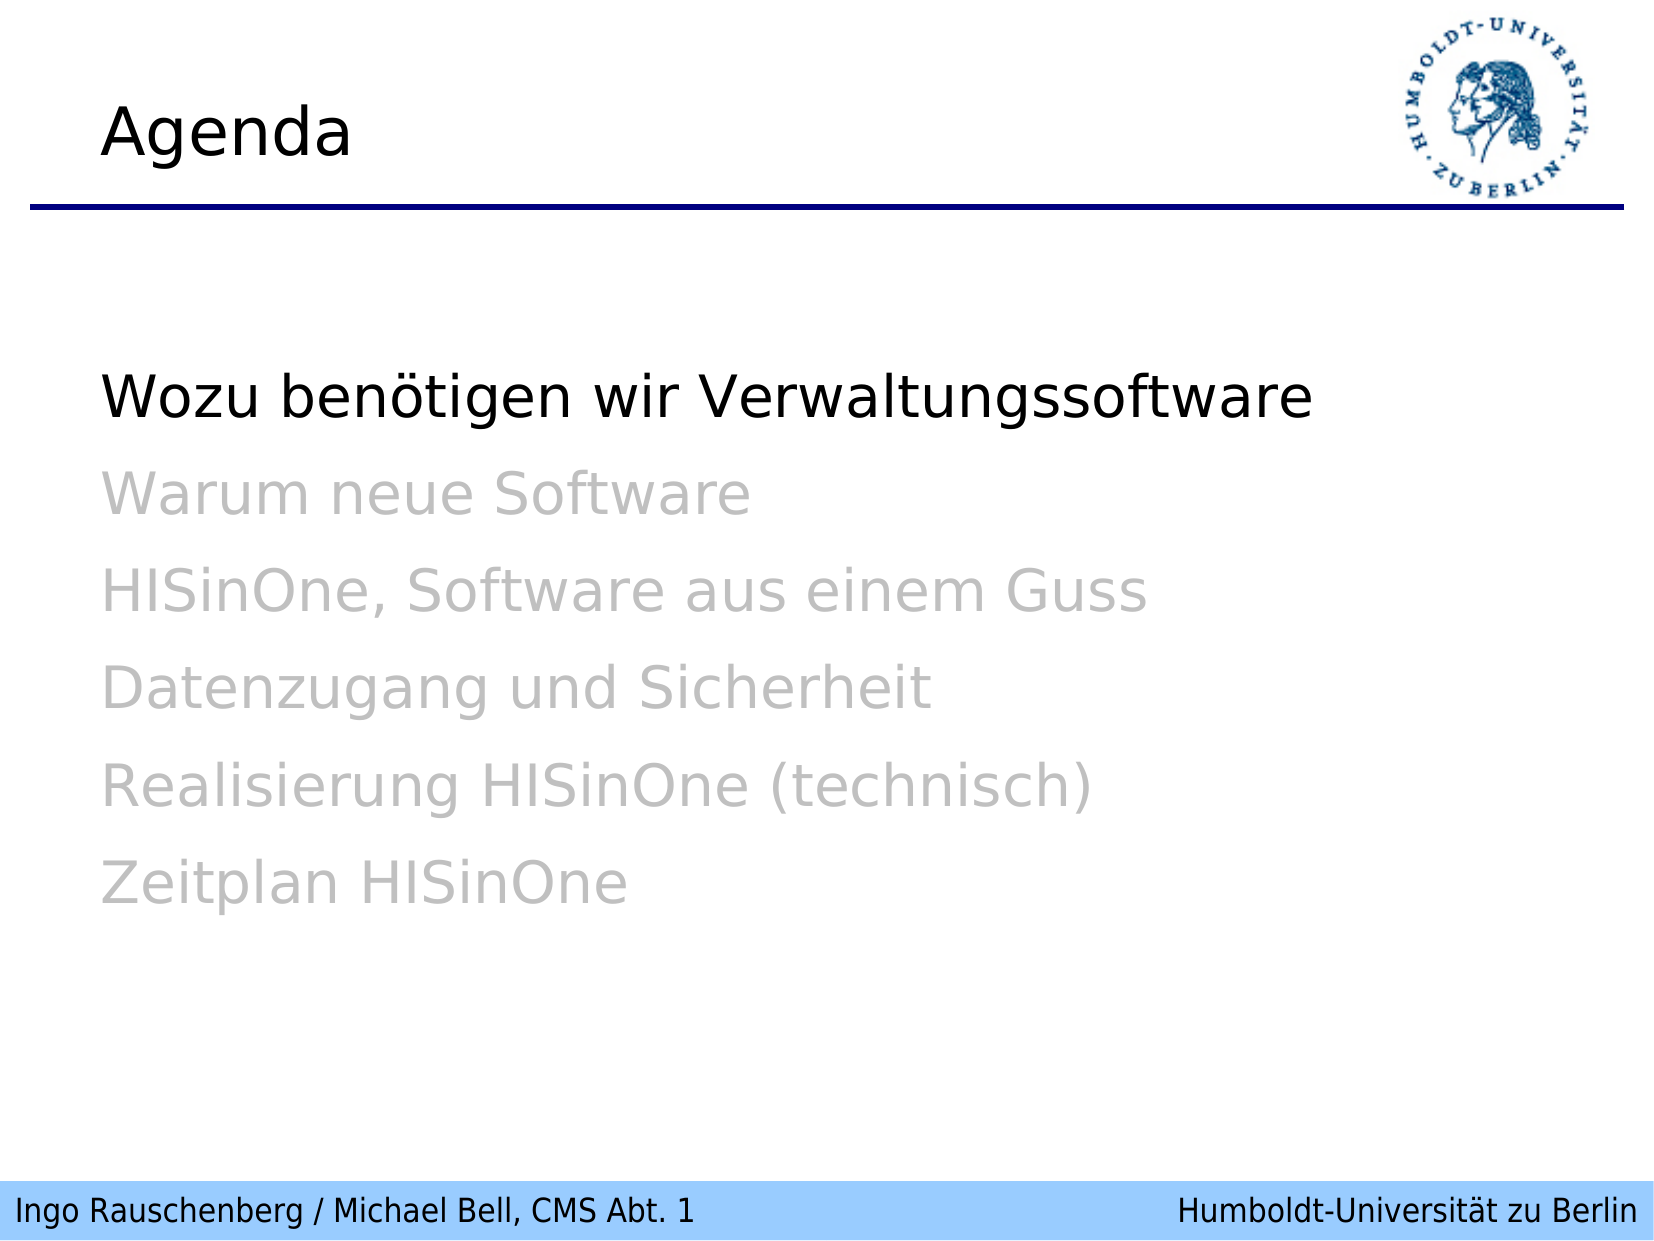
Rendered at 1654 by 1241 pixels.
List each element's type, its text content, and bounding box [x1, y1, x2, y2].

picture [1398, 10, 1595, 204]
title Agenda [82, 56, 1388, 207]
text_box Humboldt-Universität zu Berlin [826, 1181, 1654, 1241]
list Wozu benötigen wir Verwaltungssoftware Warum neue Software HISinOne, Software aus einem Guss Datenzugang und Sicherheit Realisierung HISinOne (technisch) Zeitplan HISinOne [82, 265, 1571, 1094]
text_box Ingo Rauschenberg / Michael Bell, CMS Abt. 1 [0, 1181, 826, 1241]
